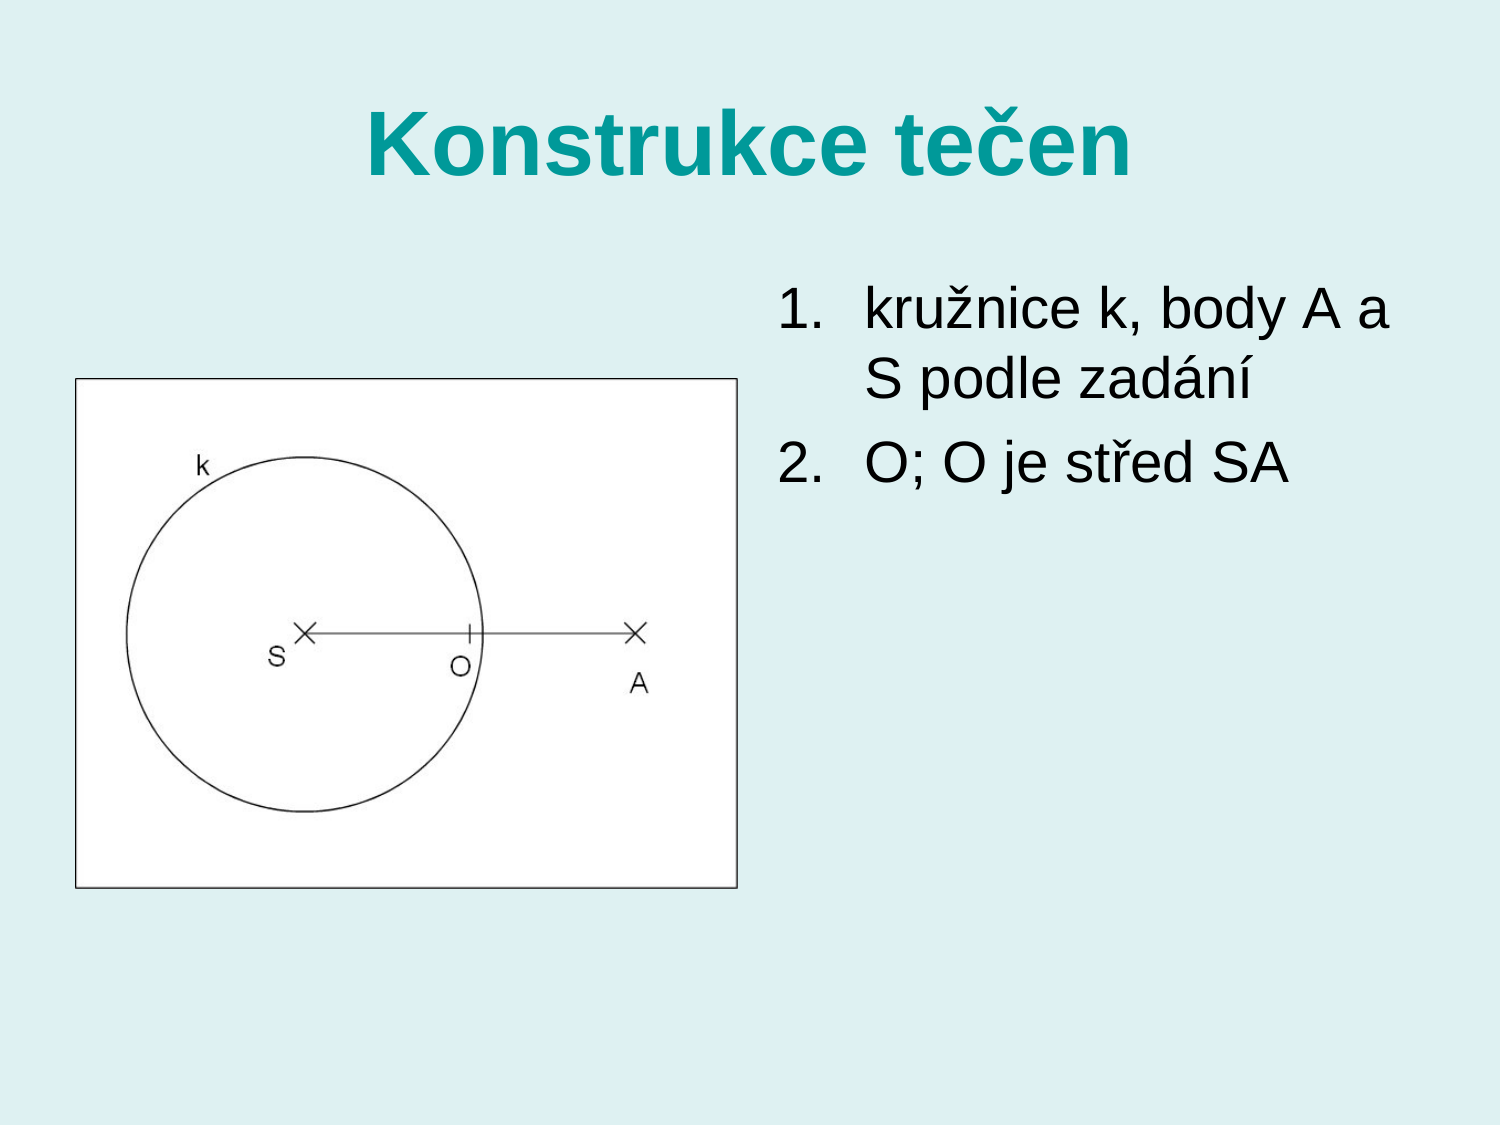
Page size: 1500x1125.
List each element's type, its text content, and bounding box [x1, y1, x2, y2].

list kružnice k, body A a S podle zadání O; O je střed SA [762, 262, 1426, 1006]
picture [75, 378, 738, 889]
title Konstrukce tečen [75, 45, 1426, 233]
